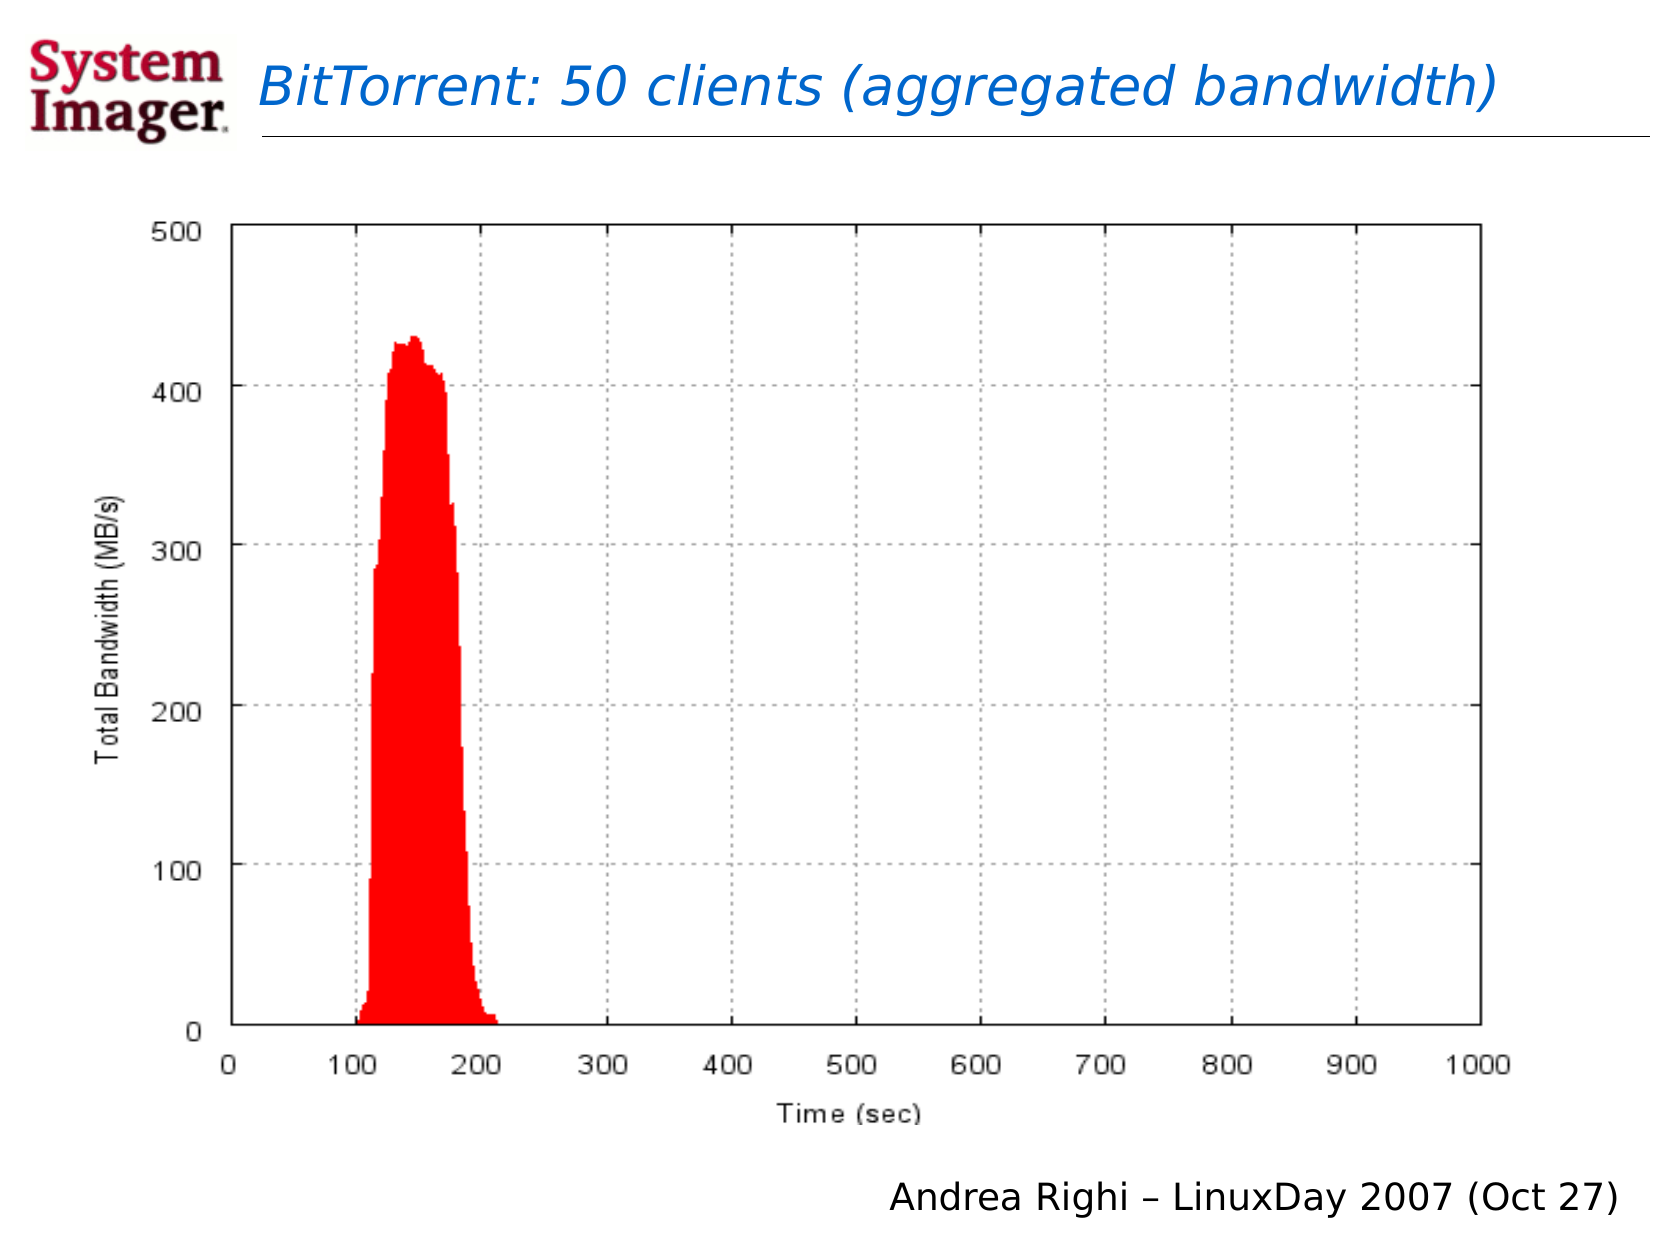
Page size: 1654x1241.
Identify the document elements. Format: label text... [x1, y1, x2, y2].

title BitTorrent: 50 clients (aggregated bandwidth) [258, 50, 1529, 123]
picture [63, 195, 1538, 1126]
picture [25, 34, 237, 151]
